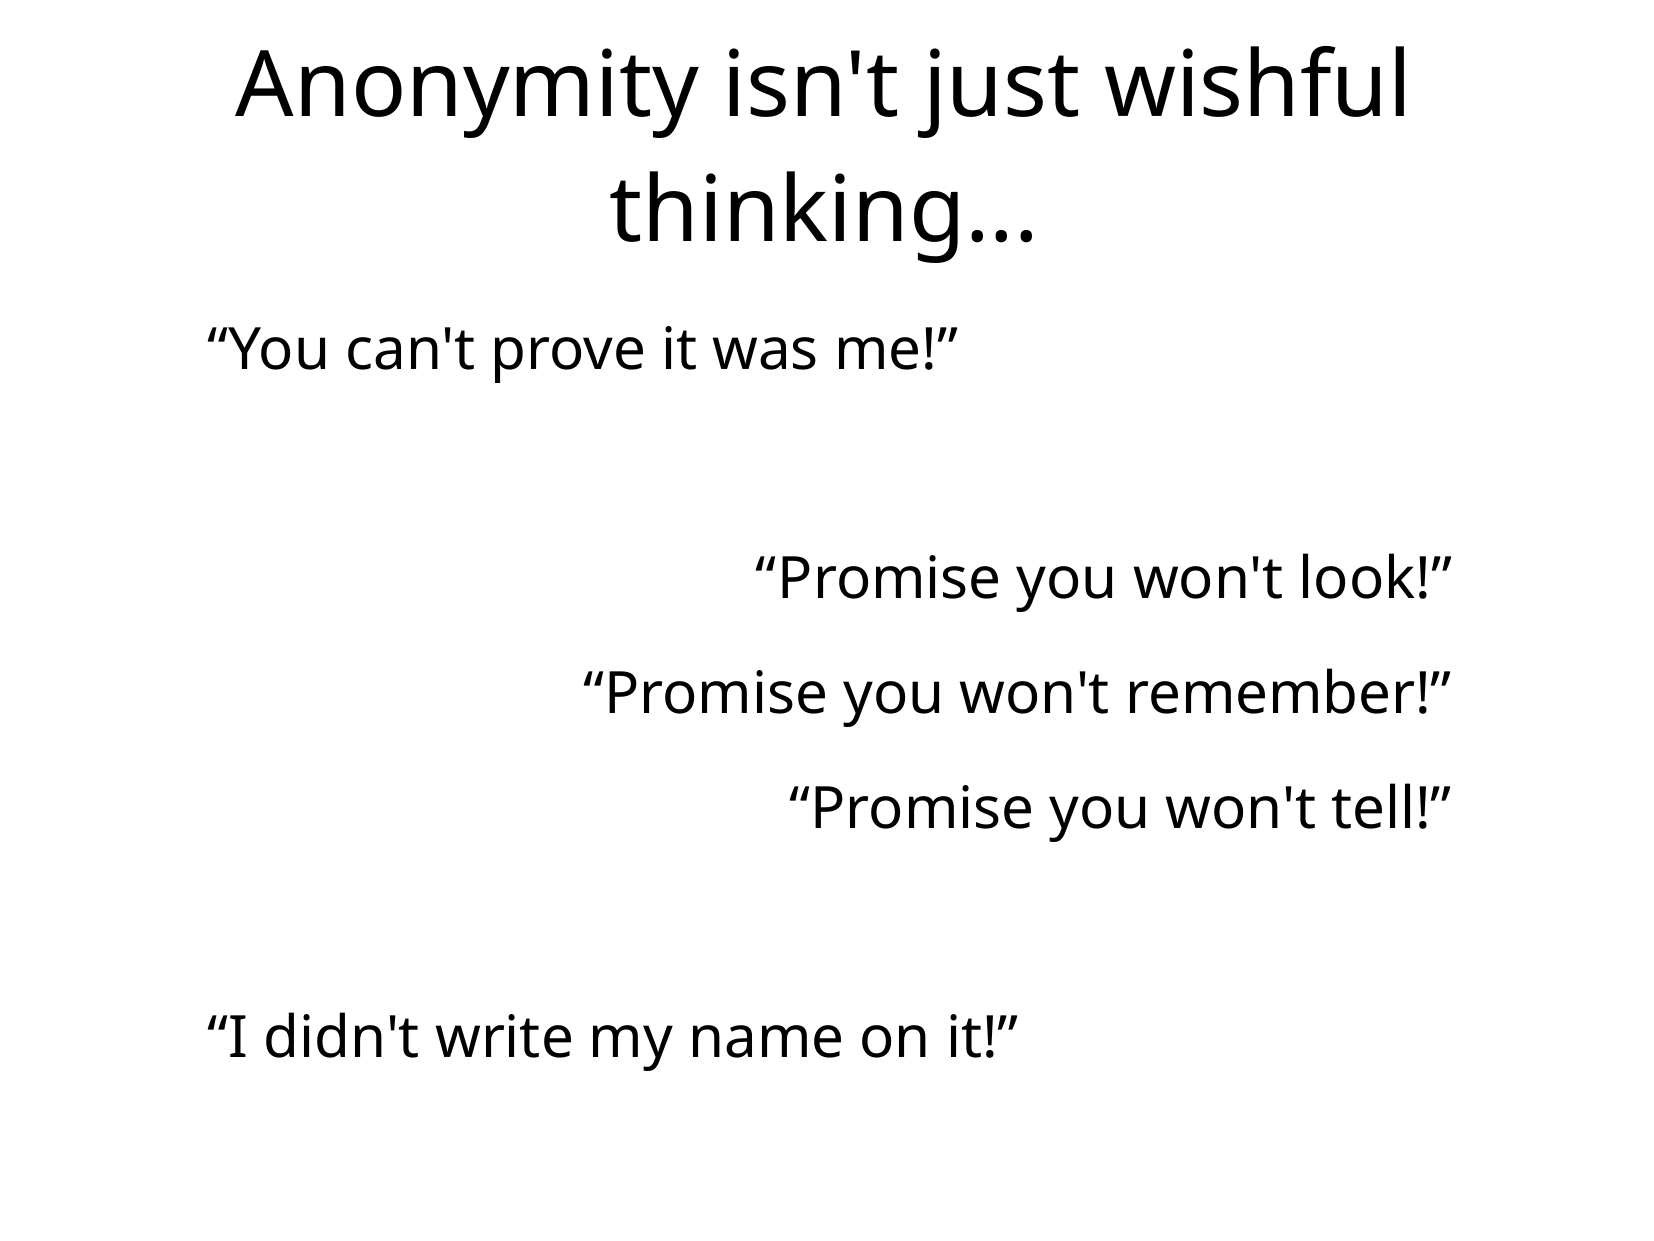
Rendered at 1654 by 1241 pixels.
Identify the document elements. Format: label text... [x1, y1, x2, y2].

title Anonymity isn't just wishful thinking... [50, 23, 1600, 264]
text_box “You can't prove it was me!” “Promise you won't look!” “Promise you won't remember!” “Promise you won't tell!” “I didn't write my name on it!” “Isn't the Internet already anonymous?” [193, 300, 1640, 1208]
